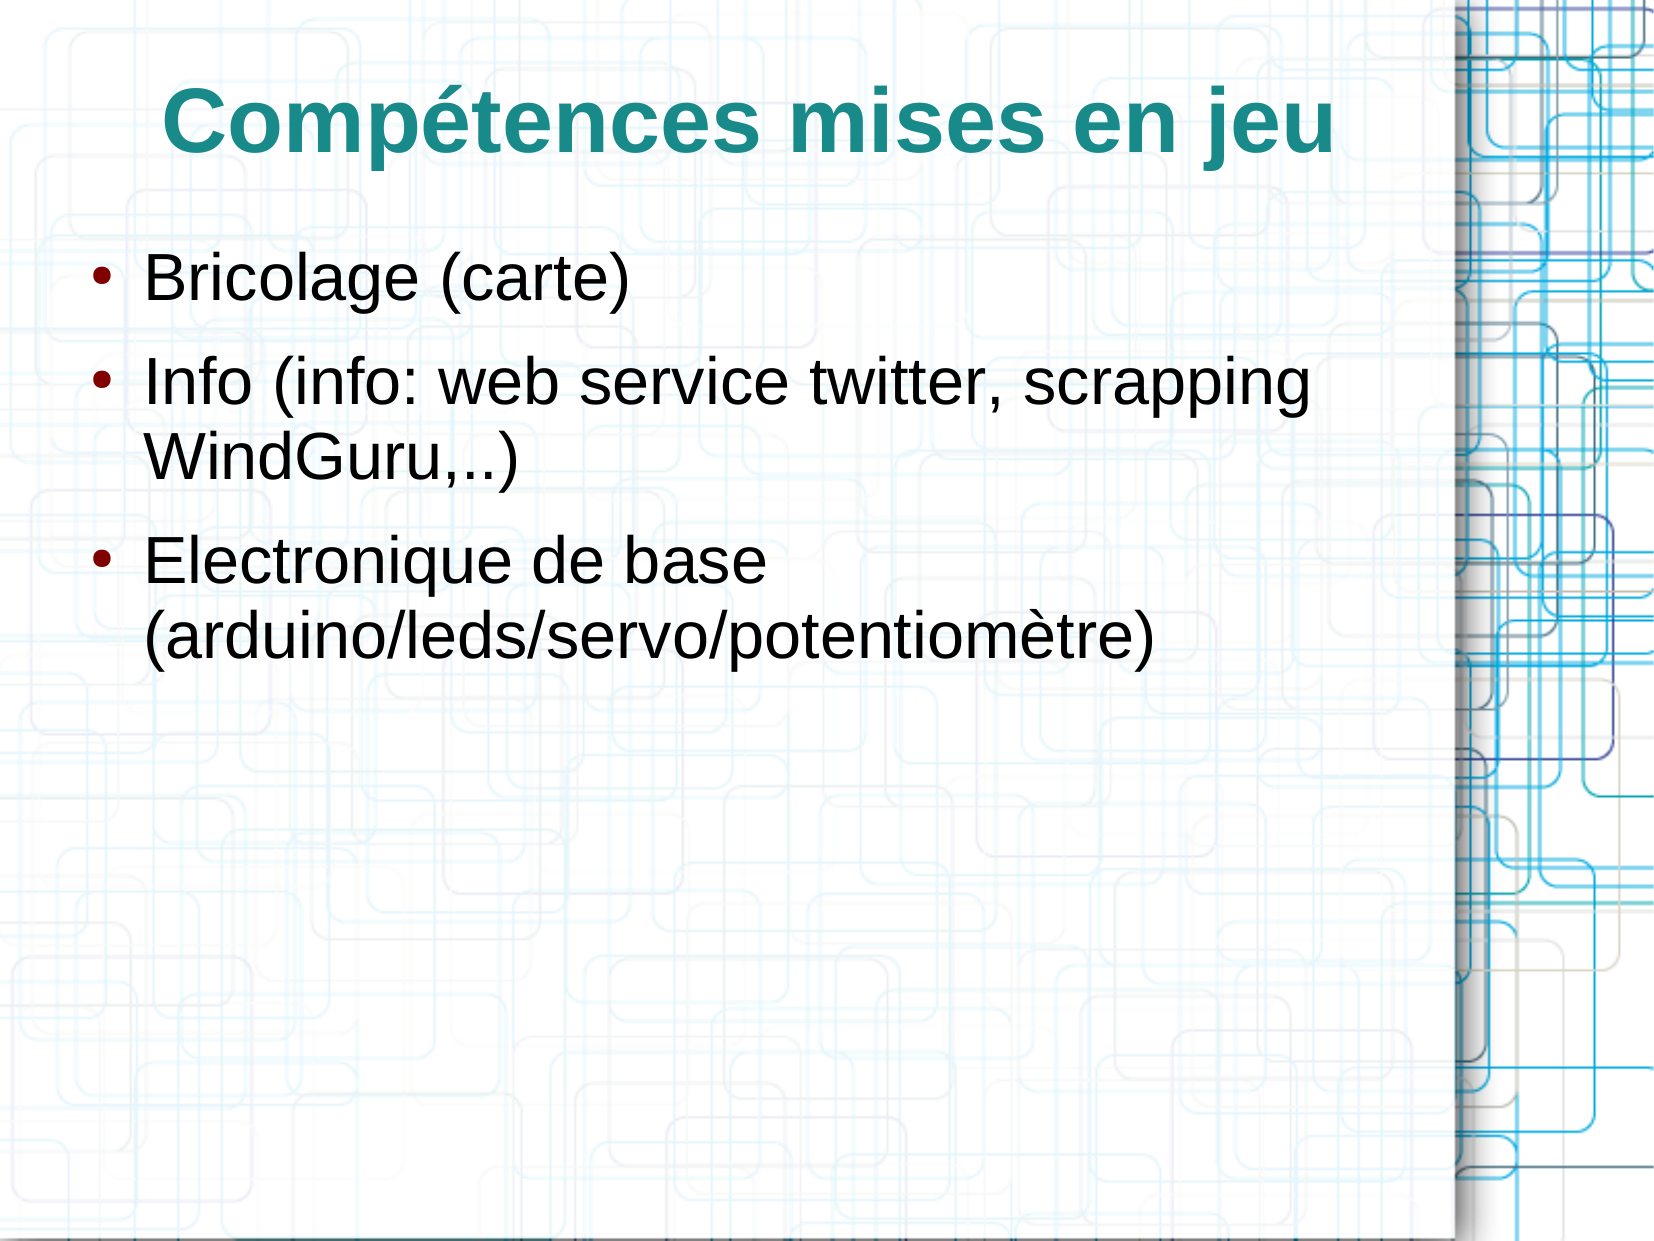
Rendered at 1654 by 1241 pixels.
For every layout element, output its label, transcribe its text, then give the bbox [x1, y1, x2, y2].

title Compétences mises en jeu [70, 17, 1430, 225]
picture [0, 0, 1654, 1241]
list Bricolage (carte) Info (info: web service twitter, scrapping WindGuru,..) Electronique de base (arduino/leds/servo/potentiomètre) [72, 239, 1407, 1241]
